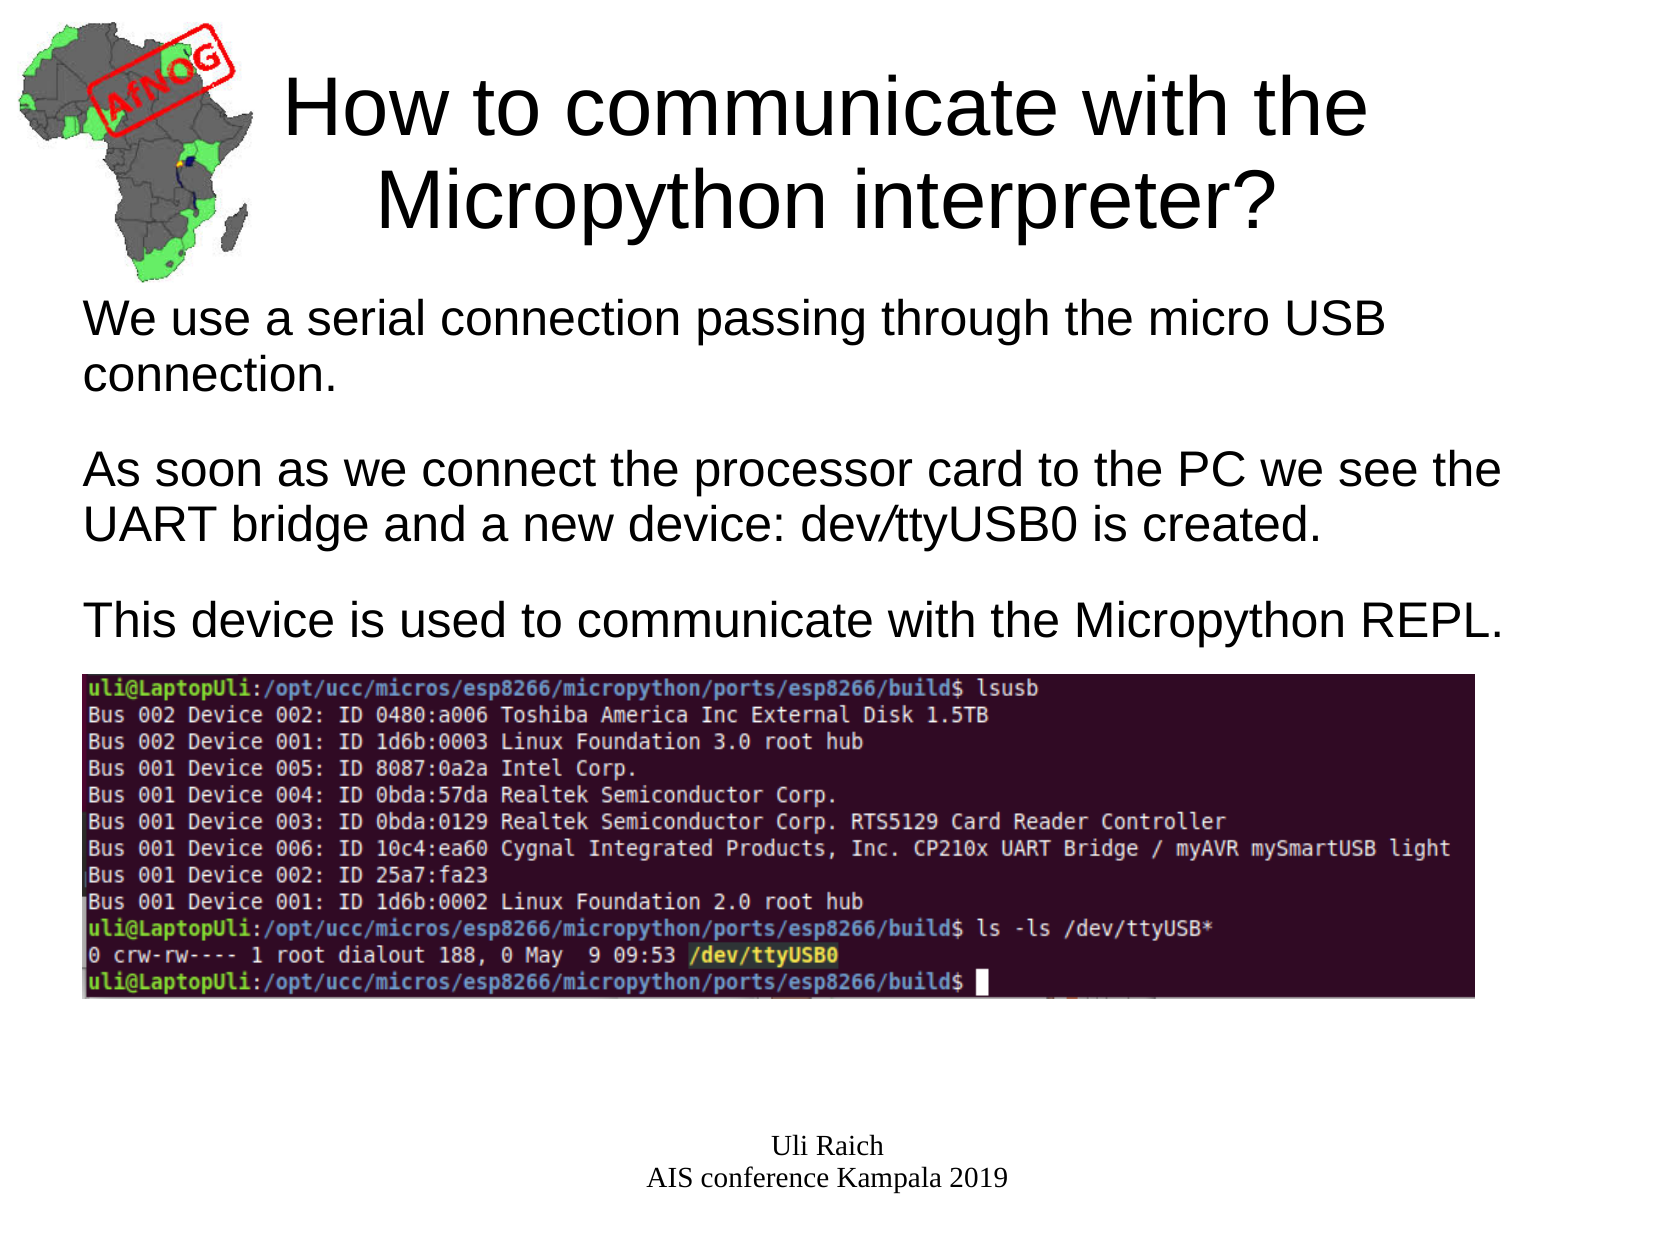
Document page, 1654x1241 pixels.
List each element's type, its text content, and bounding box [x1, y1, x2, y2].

list We use a serial connection passing through the micro USB connection. As soon as we connect the processor card to the PC we see the UART bridge and a new device: dev/ttyUSB0 is created. This device is used to communicate with the Micropython REPL. [82, 290, 1571, 1010]
picture [9, 0, 259, 291]
picture [82, 674, 1475, 999]
title How to communicate with the Micropython interpreter? [82, 49, 1571, 257]
